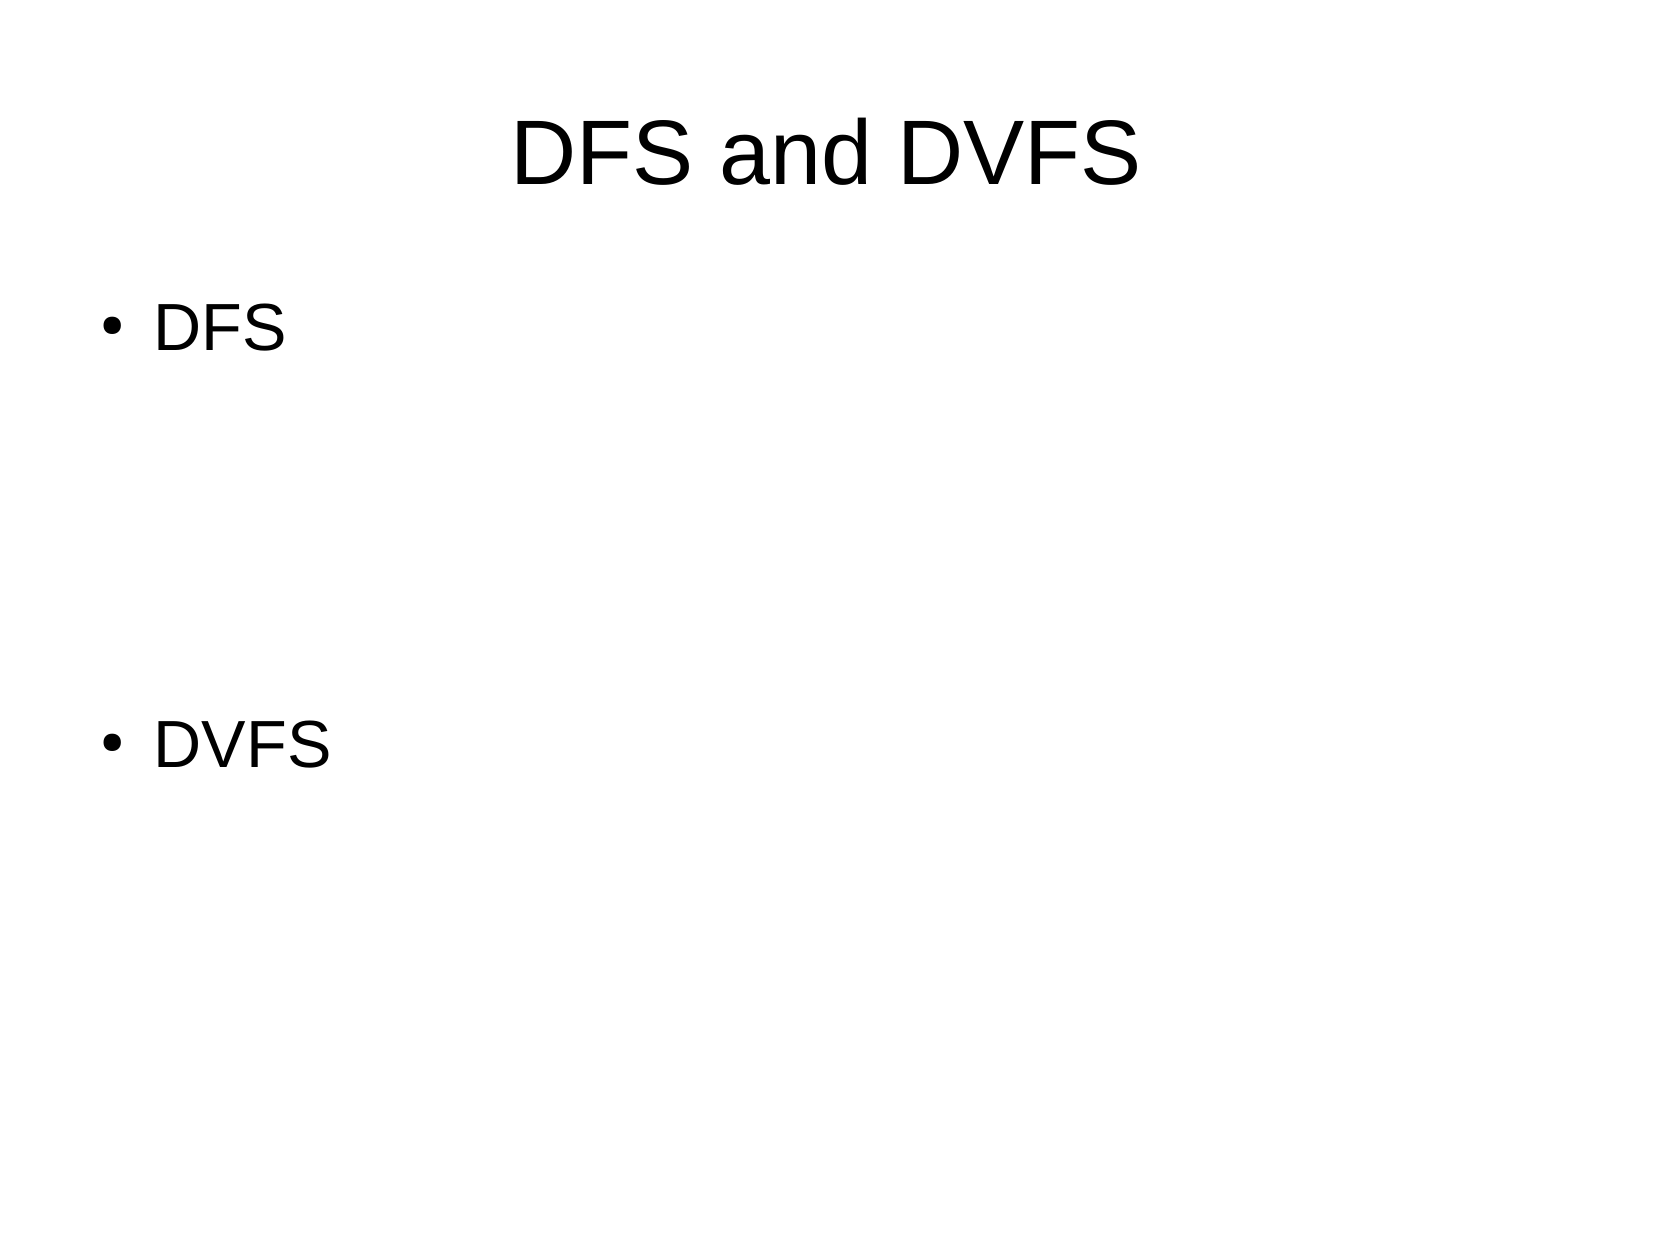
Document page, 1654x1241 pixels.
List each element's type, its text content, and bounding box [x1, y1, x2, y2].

list DFS DVFS [82, 290, 1571, 1010]
title DFS and DVFS [82, 49, 1571, 257]
